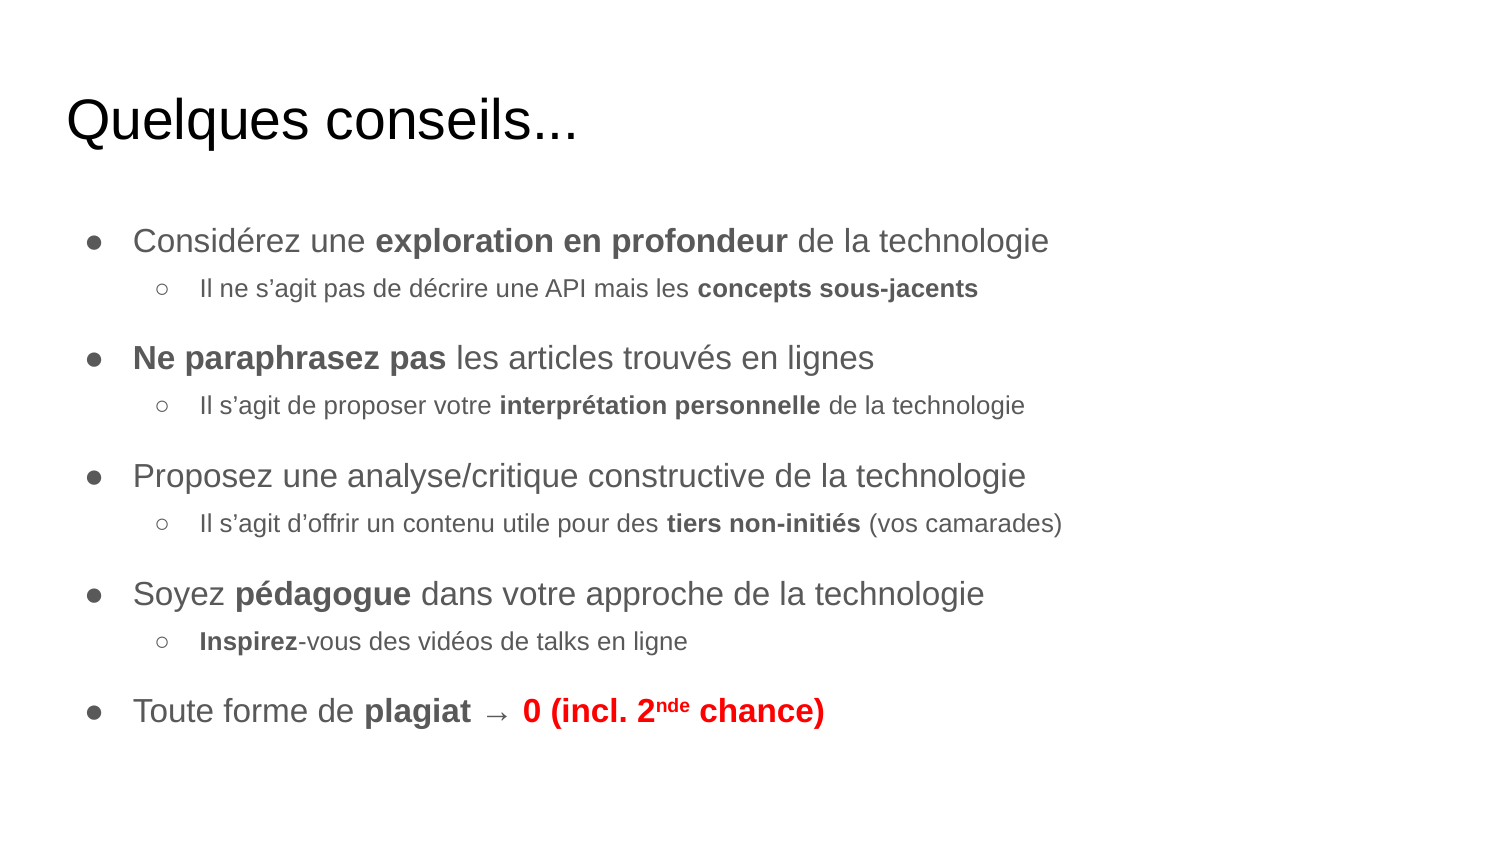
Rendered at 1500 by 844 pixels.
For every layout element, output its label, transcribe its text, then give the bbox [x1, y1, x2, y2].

title Quelques conseils... [51, 72, 1449, 167]
list Considérez une exploration en profondeur de la technologie Il ne s’agit pas de décrire une API mais les concepts sous-jacents Ne paraphrasez pas les articles trouvés en lignes Il s’agit de proposer votre interprétation personnelle de la technologie Proposez une analyse/critique constructive de la technologie Il s’agit d’offrir un contenu utile pour des tiers non-initiés (vos camarades) Soyez pédagogue dans votre approche de la technologie Inspirez-vous des vidéos de talks en ligne Toute forme de plagiat → 0 (incl. 2nde chance) [51, 189, 1449, 750]
